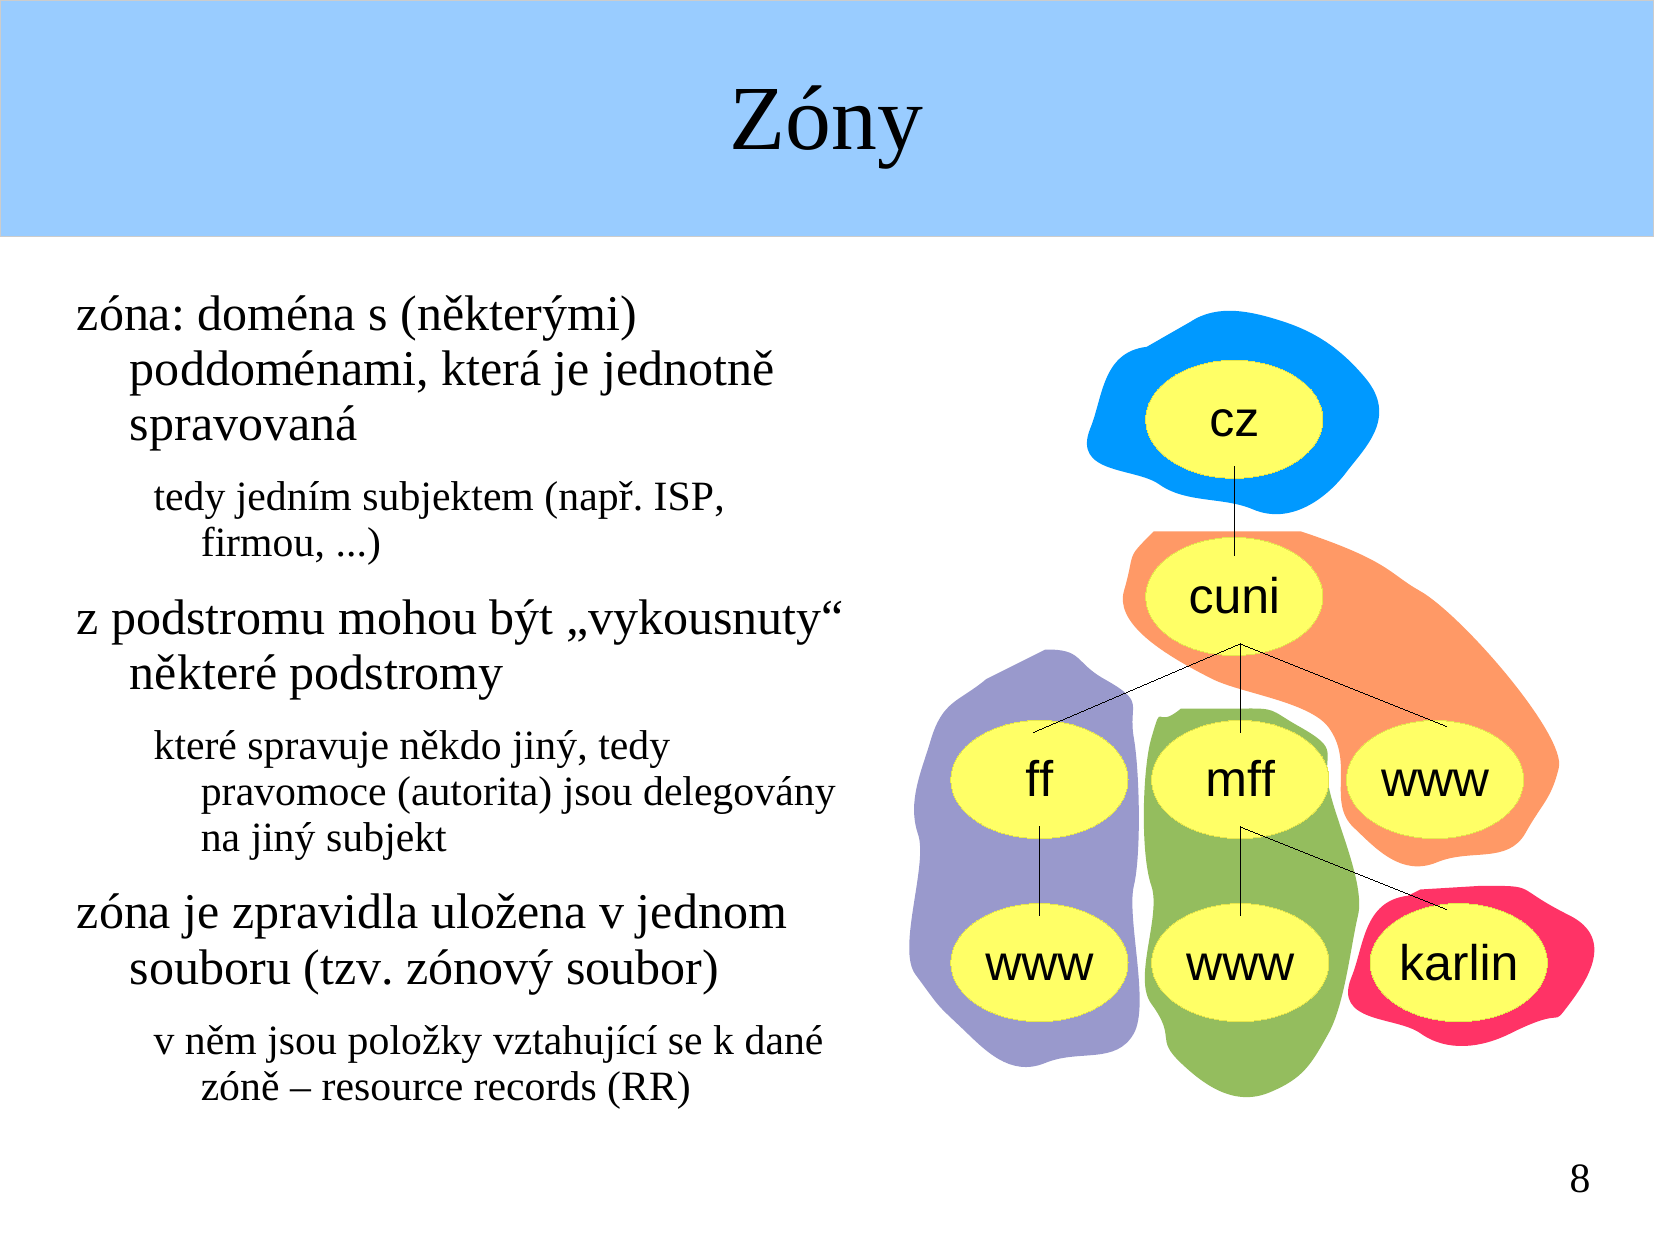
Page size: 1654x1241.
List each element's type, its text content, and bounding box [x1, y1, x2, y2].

text_box www [950, 903, 1129, 1022]
text_box [909, 649, 1140, 1068]
text_box karlin [1370, 903, 1548, 1022]
text_box ff [950, 720, 1129, 839]
text_box www [1151, 903, 1329, 1022]
list zóna: doména s (některými) poddoménami, která je jednotně spravovaná tedy jedním subjektem (např. ISP, firmou, ...) z podstromu mohou být „vykousnuty“ některé podstromy které spravuje někdo jiný, tedy pravomoce (autorita) jsou delegovány na jiný subjekt zóna je zpravidla uložena v jednom souboru (tzv. zónový soubor) v něm jsou položky vztahující se k dané zóně – resource records (RR) [59, 285, 857, 1113]
text_box gh [1348, 885, 1595, 1046]
text_box www [1346, 720, 1524, 839]
text_box [1143, 708, 1360, 1098]
text_box cuni [1145, 537, 1323, 656]
text_box [1235, 531, 1560, 867]
text_box mff [1151, 720, 1329, 839]
text_box [1122, 531, 1240, 690]
text_box [1241, 708, 1328, 767]
text_box cz [1145, 360, 1323, 479]
text_box [1086, 310, 1380, 515]
title Zóny [0, 0, 1654, 237]
